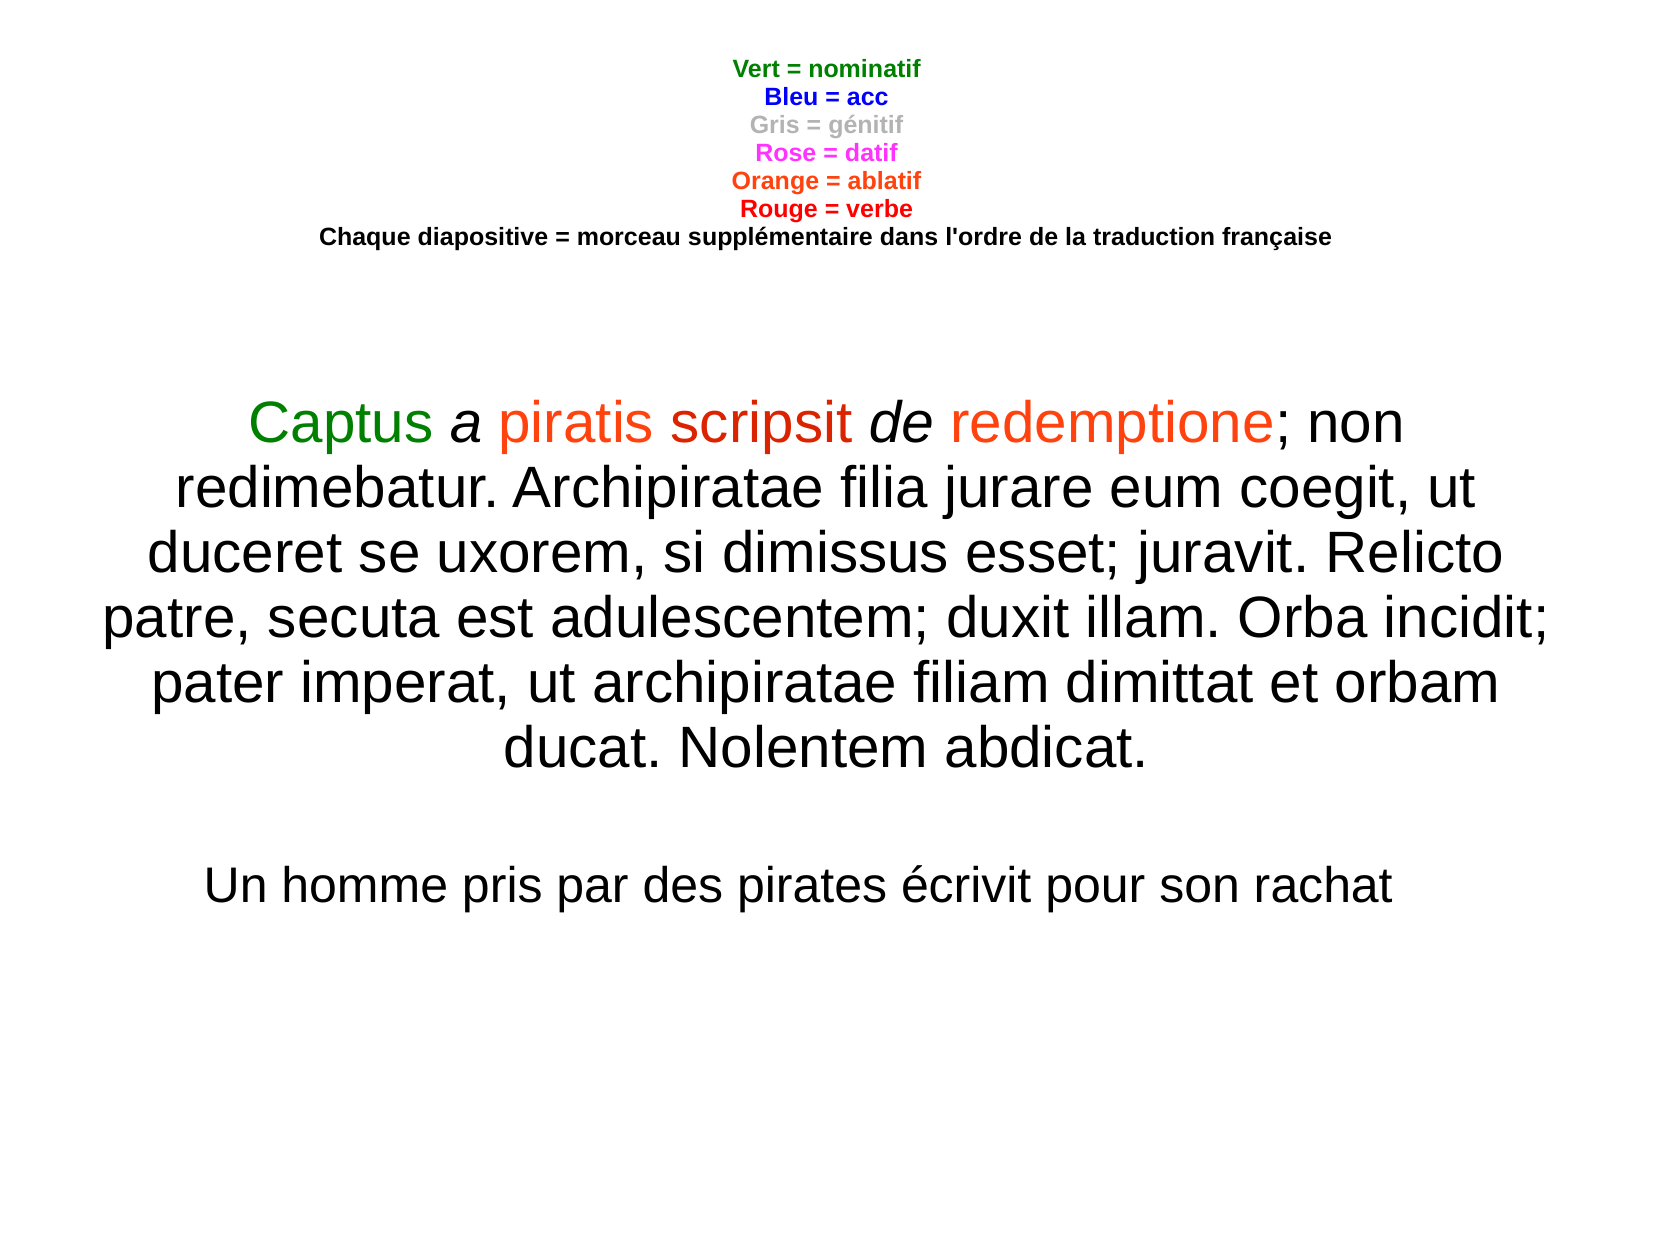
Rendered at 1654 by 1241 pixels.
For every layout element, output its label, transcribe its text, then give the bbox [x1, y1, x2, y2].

title Vert = nominatif Bleu = acc Gris = génitif Rose = datif Orange = ablatif Rouge = verbe Chaque diapositive = morceau supplémentaire dans l'ordre de la traduction française [82, 49, 1571, 257]
subtitle Captus a piratis scripsit de redemptione; non redimebatur. Archipiratae filia jurare eum coegit, ut duceret se uxorem, si dimissus esset; juravit. Relicto patre, secuta est adulescentem; duxit illam. Orba incidit; pater imperat, ut archipiratae filiam dimittat et orbam ducat. Nolentem abdicat. [82, 318, 1571, 851]
text_box Un homme pris par des pirates écrivit pour son rachat [188, 850, 1571, 921]
